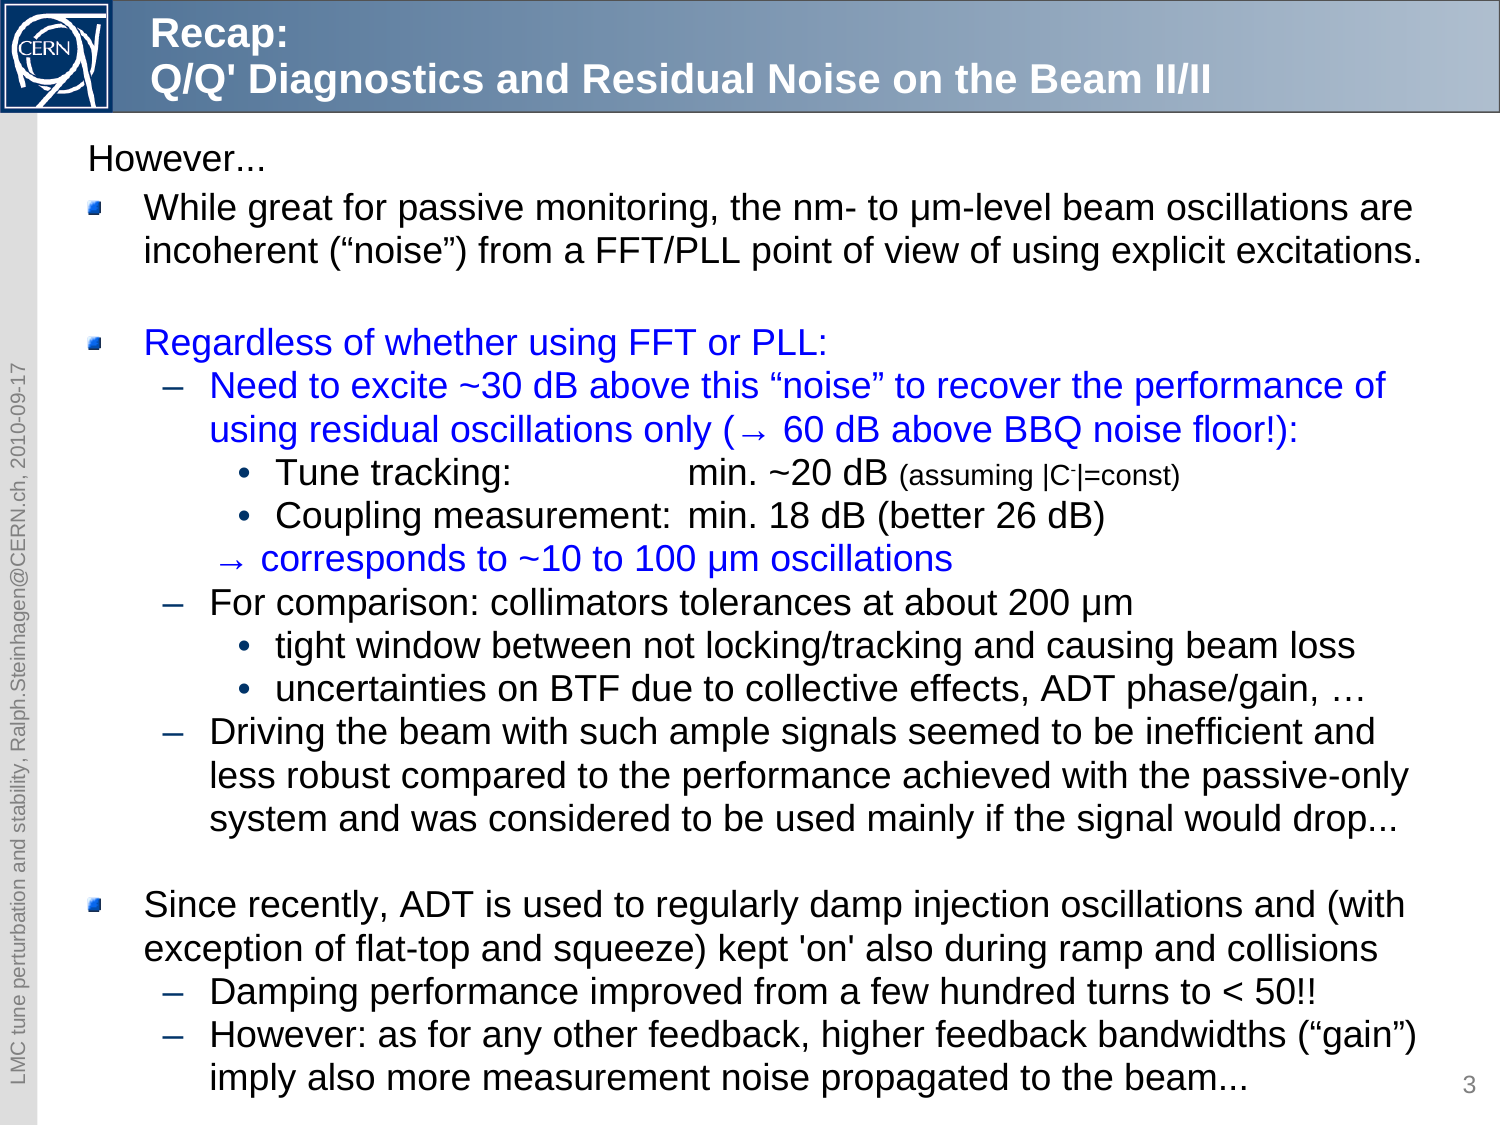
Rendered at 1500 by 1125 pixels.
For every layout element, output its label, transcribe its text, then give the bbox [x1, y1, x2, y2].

list However... While great for passive monitoring, the nm- to μm-level beam oscillations are incoherent (“noise”) from a FFT/PLL point of view of using explicit excitations. Regardless of whether using FFT or PLL: Need to excite ~30 dB above this “noise” to recover the performance of using residual oscillations only (→ 60 dB above BBQ noise floor!): Tune tracking: min. ~20 dB (assuming |C-|=const) Coupling measurement: min. 18 dB (better 26 dB) → corresponds to ~10 to 100 μm oscillations For comparison: collimators tolerances at about 200 μm tight window between not locking/tracking and causing beam loss uncertainties on BTF due to collective effects, ADT phase/gain, … Driving the beam with such ample signals seemed to be inefficient and less robust compared to the performance achieved with the passive-only system and was considered to be used mainly if the signal would drop... Since recently, ADT is used to regularly damp injection oscillations and (with exception of flat-top and squeeze) kept 'on' also during ramp and collisions Damping performance improved from a few hundred turns to < 50!! However: as for any other feedback, higher feedback bandwidths (“gain”) imply also more measurement noise propagated to the beam... [87, 136, 1438, 1099]
title Recap: Q/Q' Diagnostics and Residual Noise on the Beam II/II [150, 7, 1311, 106]
picture [0, 0, 113, 113]
